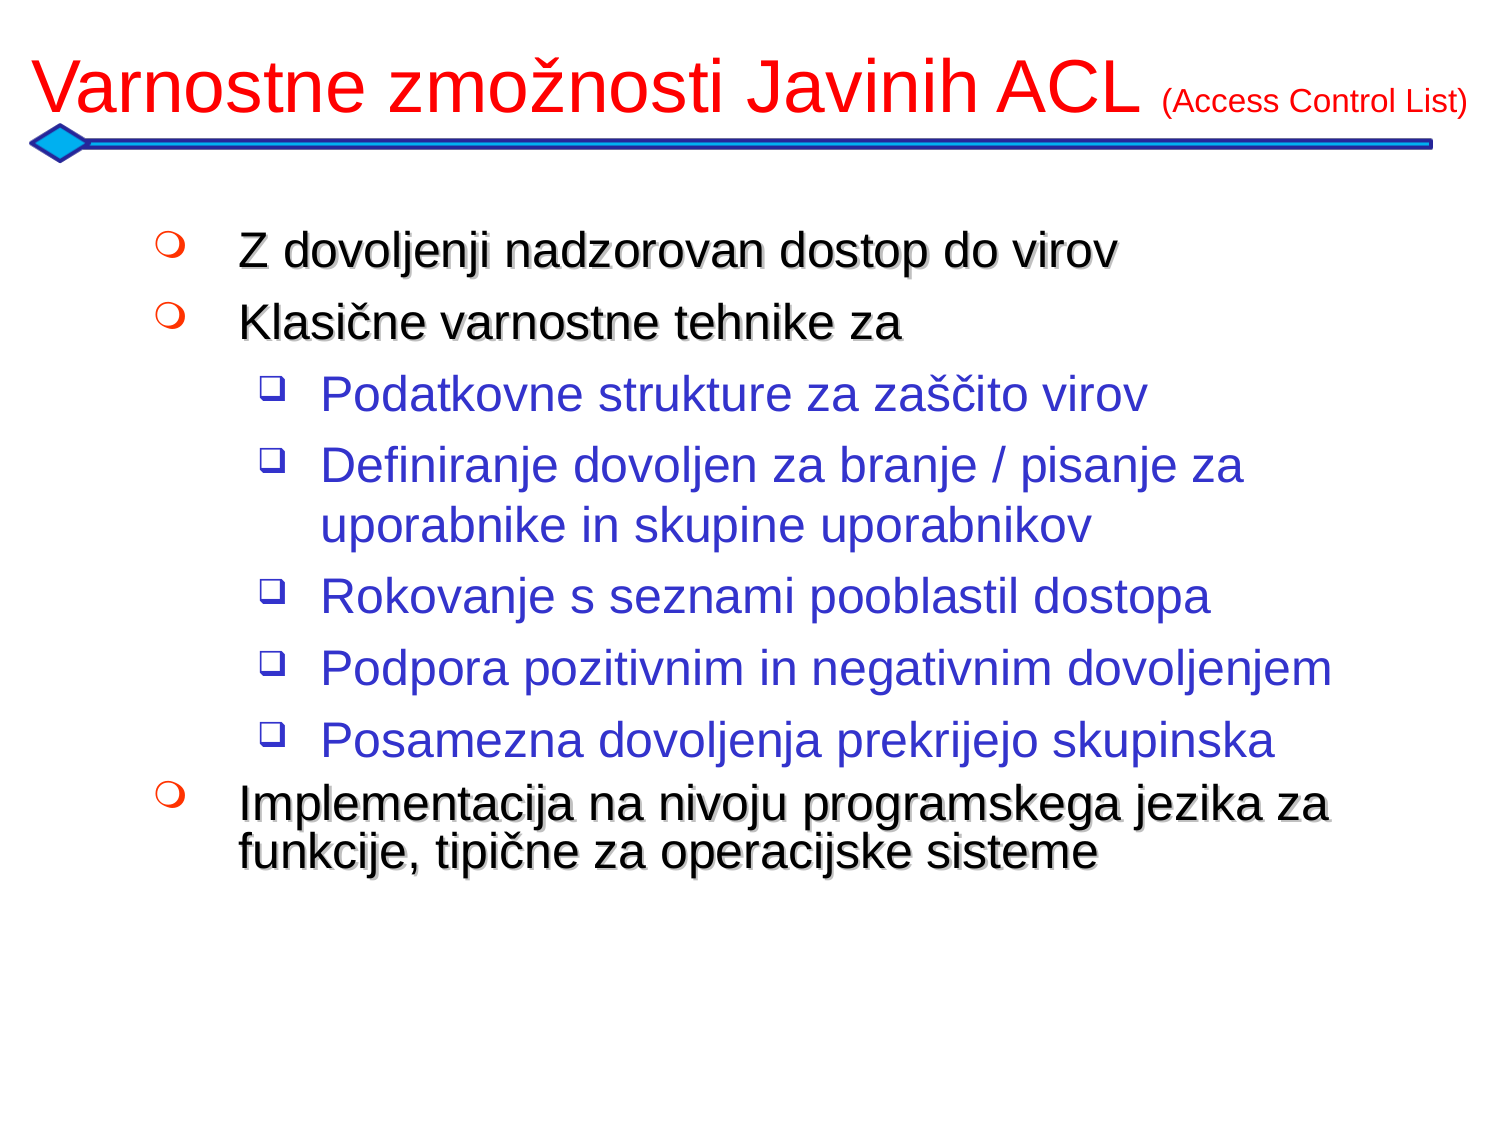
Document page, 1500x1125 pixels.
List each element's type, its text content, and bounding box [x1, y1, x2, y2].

list Z dovoljenji nadzorovan dostop do virov Klasične varnostne tehnike za Podatkovne strukture za zaščito virov Definiranje dovoljen za branje / pisanje za uporabnike in skupine uporabnikov Rokovanje s seznami pooblastil dostopa Podpora pozitivnim in negativnim dovoljenjem Posamezna dovoljenja prekrijejo skupinska Implementacija na nivoju programskega jezika za funkcije, tipične za operacijske sisteme [137, 212, 1450, 1086]
title Varnostne zmožnosti Javinih ACL (Access Control List) [0, 0, 1500, 183]
